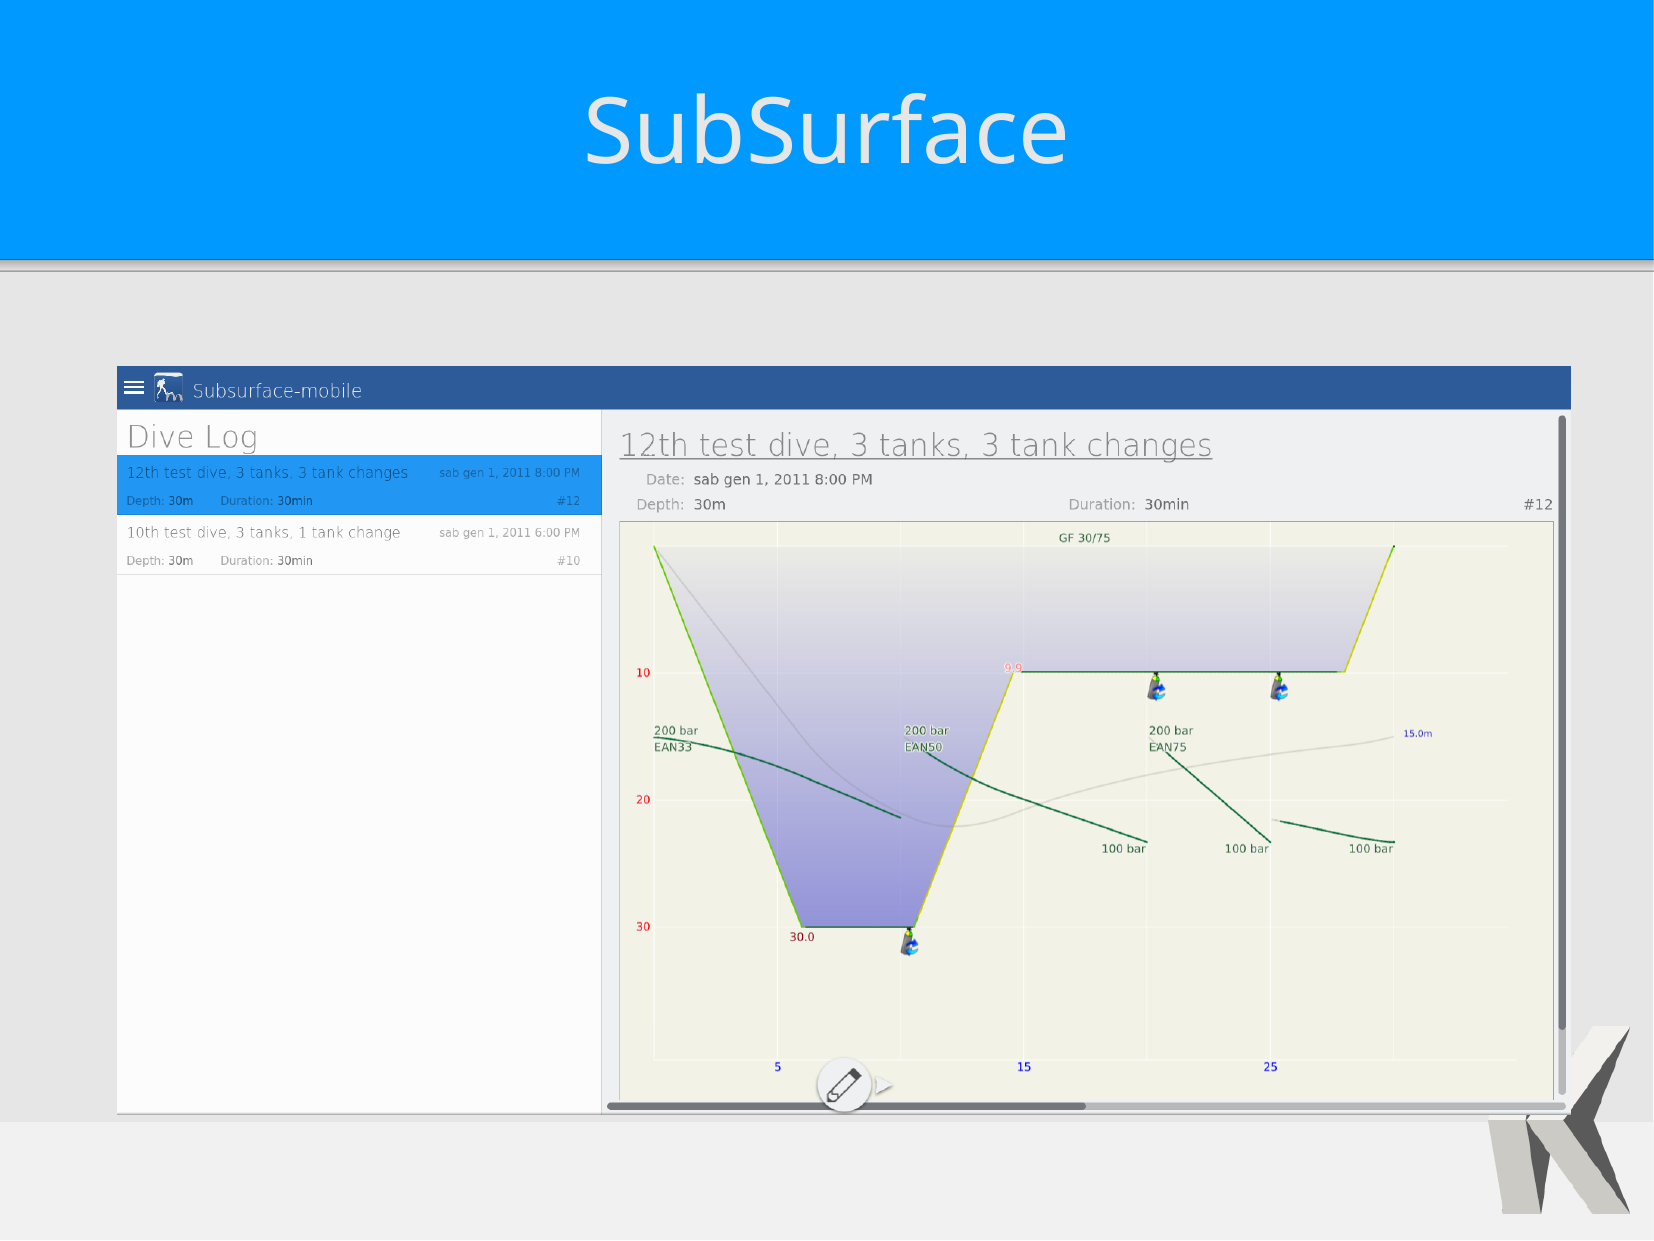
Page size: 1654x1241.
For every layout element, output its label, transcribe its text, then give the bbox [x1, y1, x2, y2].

title SubSurface [82, 24, 1571, 232]
picture [117, 366, 1630, 1214]
